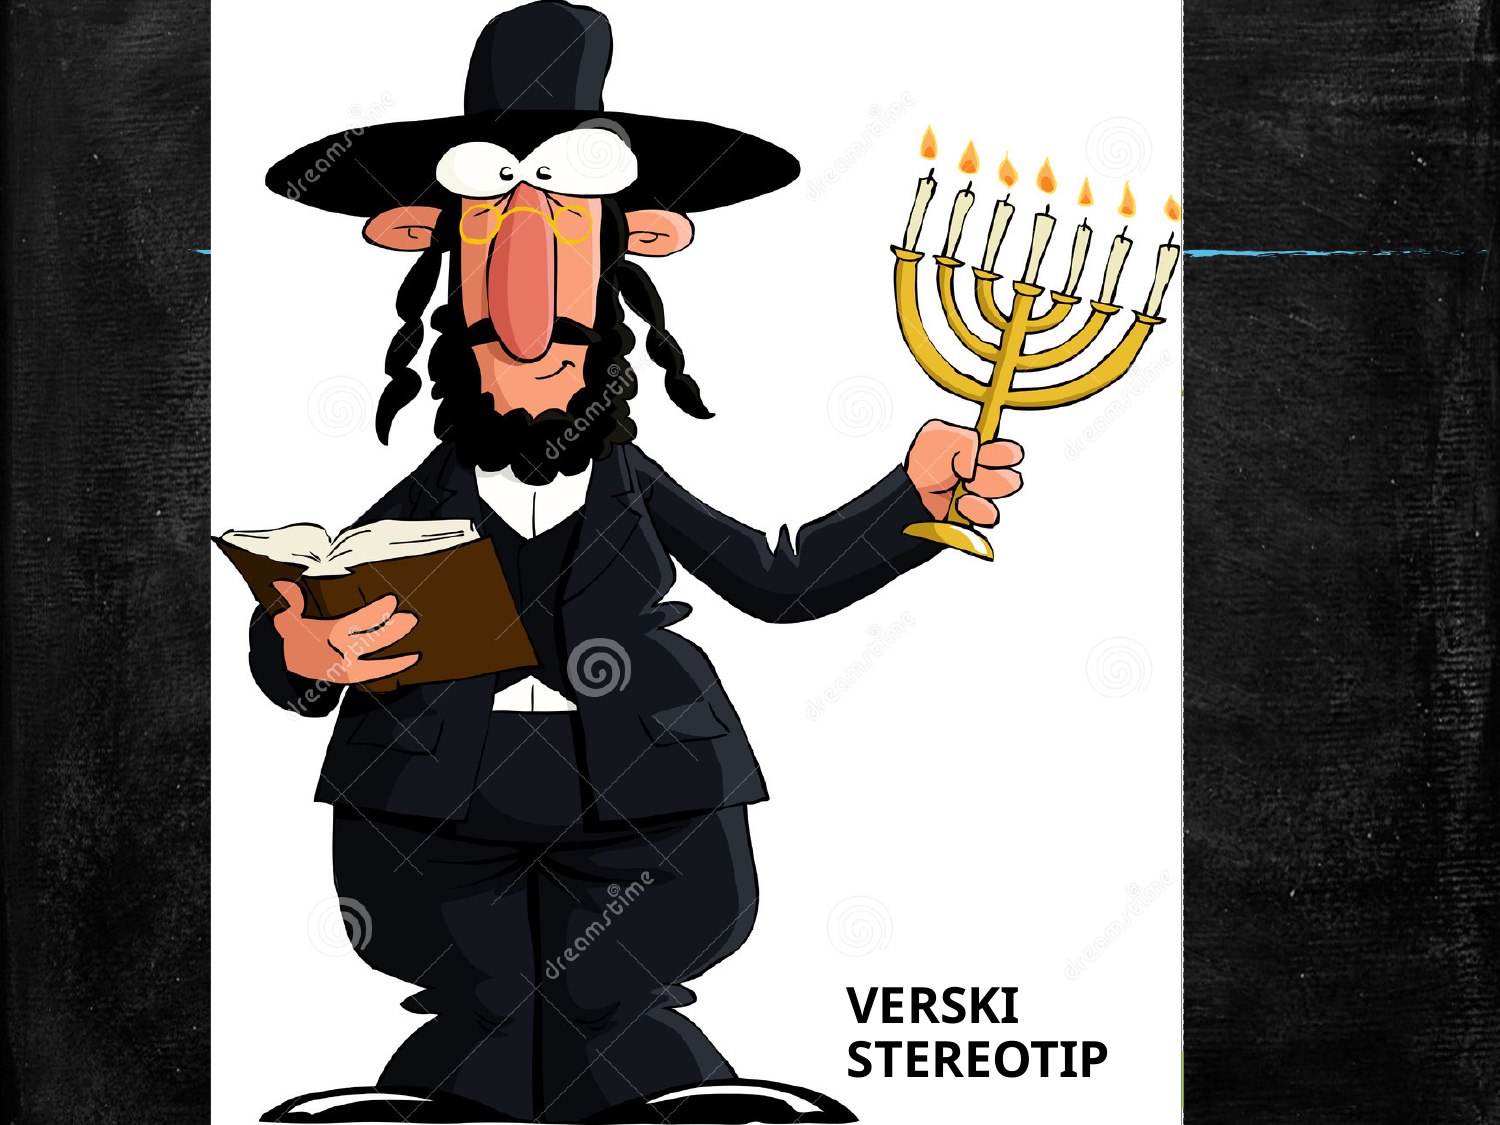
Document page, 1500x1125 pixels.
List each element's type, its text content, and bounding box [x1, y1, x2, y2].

picture [0, 0, 1500, 1125]
text_box VERSKI STEREOTIP [831, 972, 1161, 1096]
